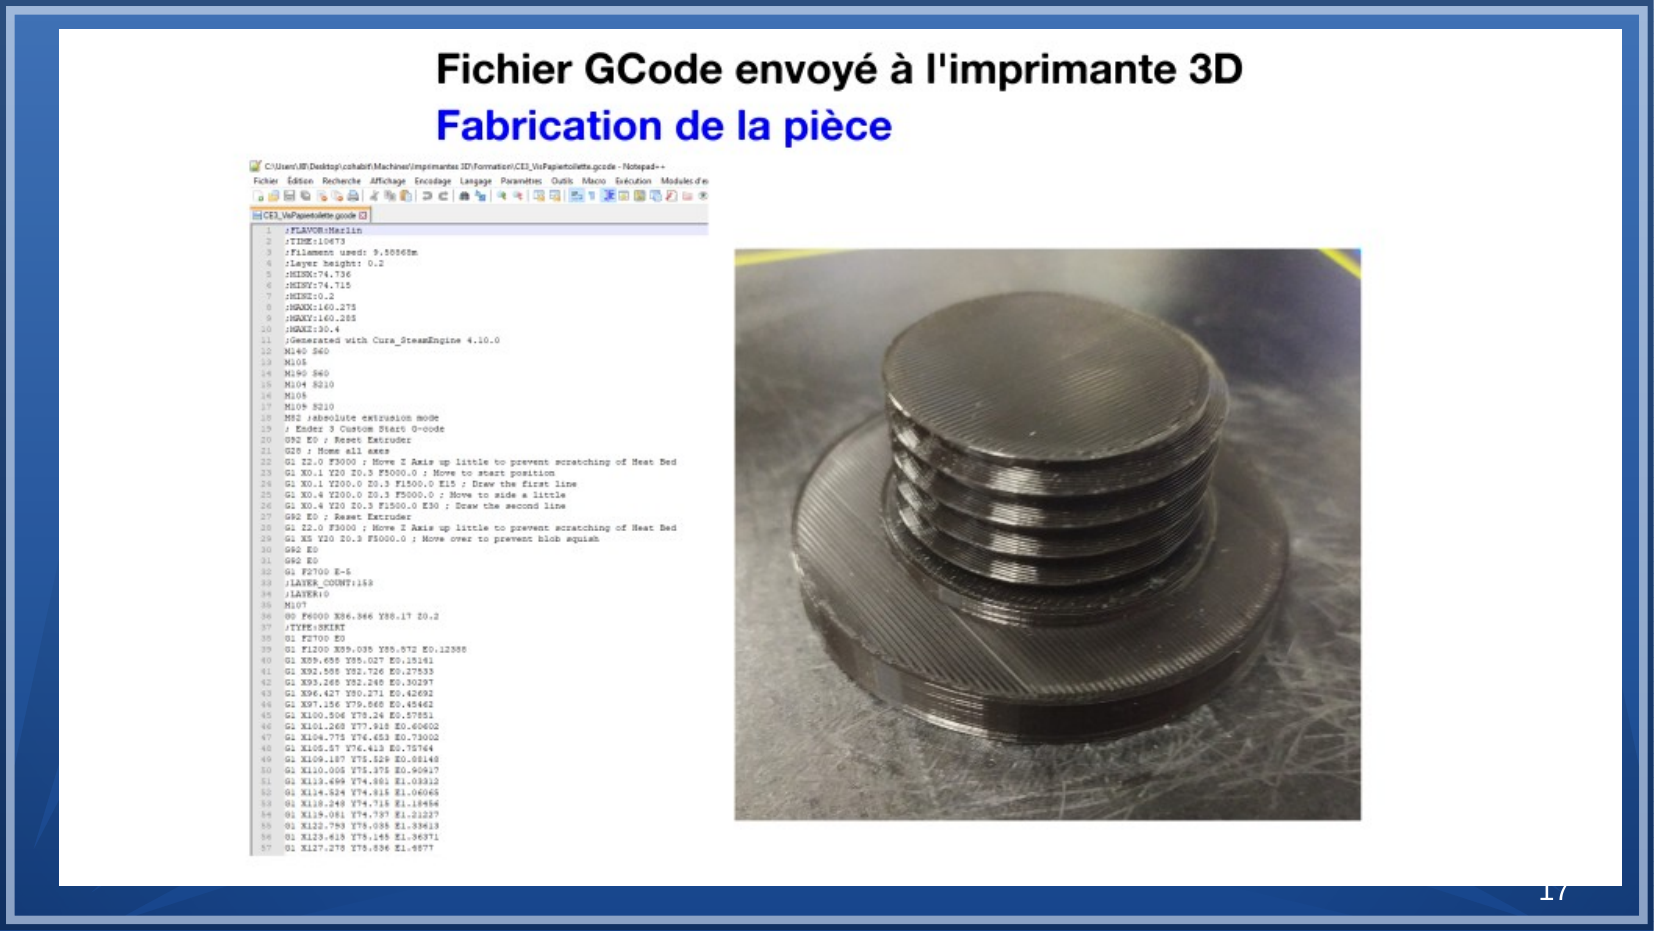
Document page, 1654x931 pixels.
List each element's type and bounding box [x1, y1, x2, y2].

picture [59, 29, 1622, 886]
